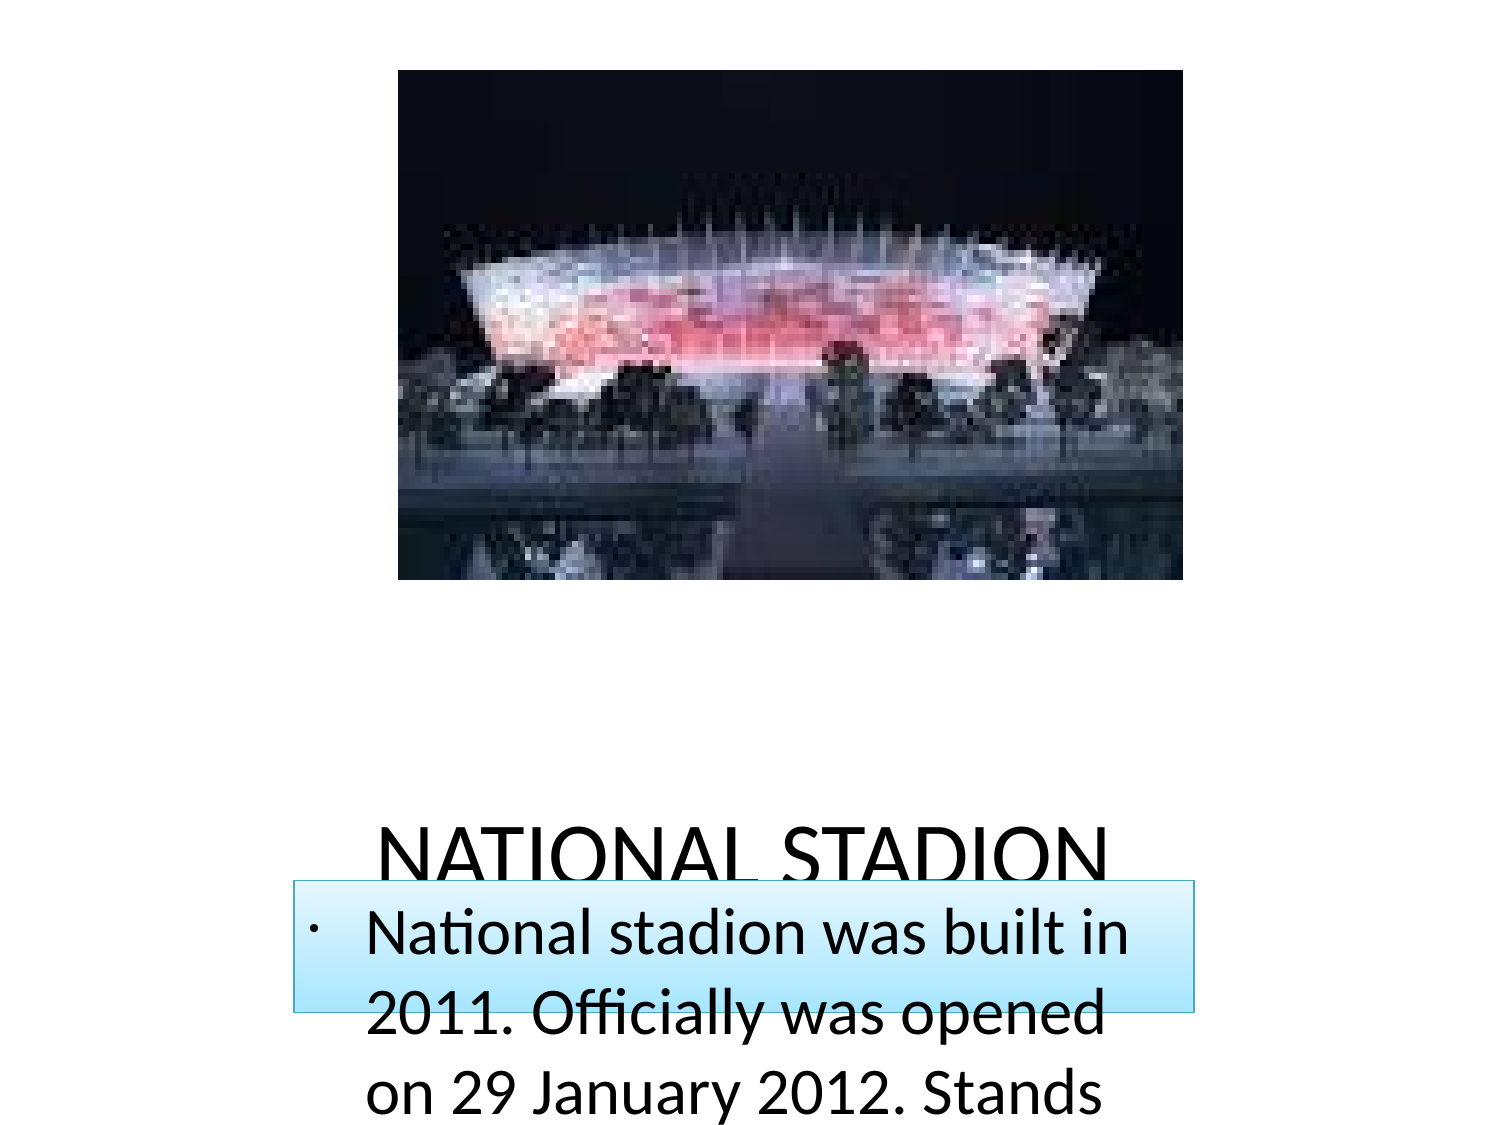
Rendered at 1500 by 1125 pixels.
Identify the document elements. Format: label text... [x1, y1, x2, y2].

title NATIONAL STADION [294, 787, 1194, 880]
picture [398, 70, 1183, 580]
list National stadion was built in 2011. Officially was opened on 29 January 2012. Stands fall 58 145 places. Has 4 UEFA category [294, 880, 1194, 1013]
